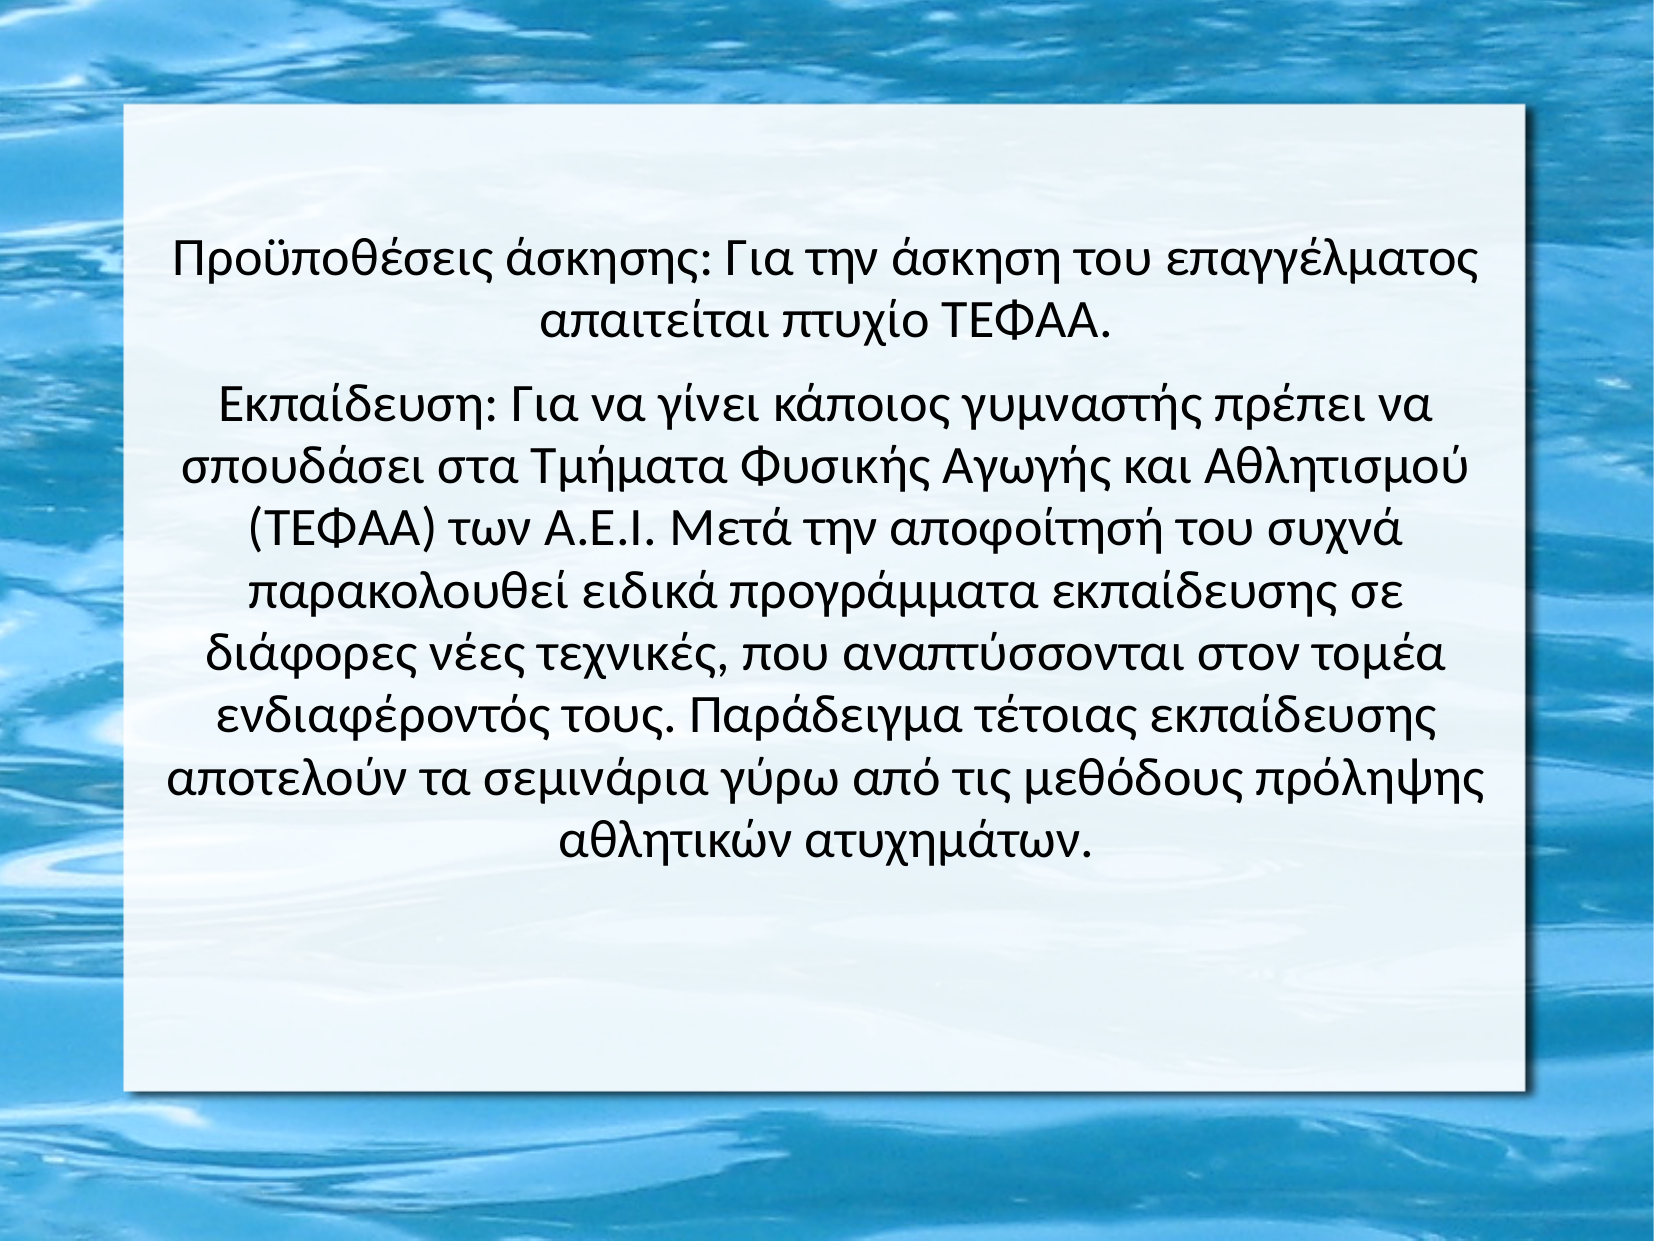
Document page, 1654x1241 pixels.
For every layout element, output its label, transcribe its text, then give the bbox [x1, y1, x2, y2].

picture [0, 0, 1654, 1241]
subtitle Προϋποθέσεις άσκησης: Για την άσκηση του επαγγέλματος απαιτείται πτυχίο ΤΕΦΑΑ. Εκπαίδευση: Για να γίνει κάποιος γυμναστής πρέπει να σπουδάσει στα Τμήματα Φυσικής Αγωγής και Αθλητισμού (ΤΕΦΑΑ) των Α.Ε.Ι. Μετά την αποφοίτησή του συχνά παρακολουθεί ειδικά προγράμματα εκπαίδευσης σε διάφορες νέες τεχνικές, που αναπτύσσονται στον τομέα ενδιαφέροντός τους. Παράδειγμα τέτοιας εκπαίδευσης αποτελούν τα σεμινάρια γύρω από τις μεθόδους πρόληψης αθλητικών ατυχημάτων. [147, 125, 1506, 1056]
